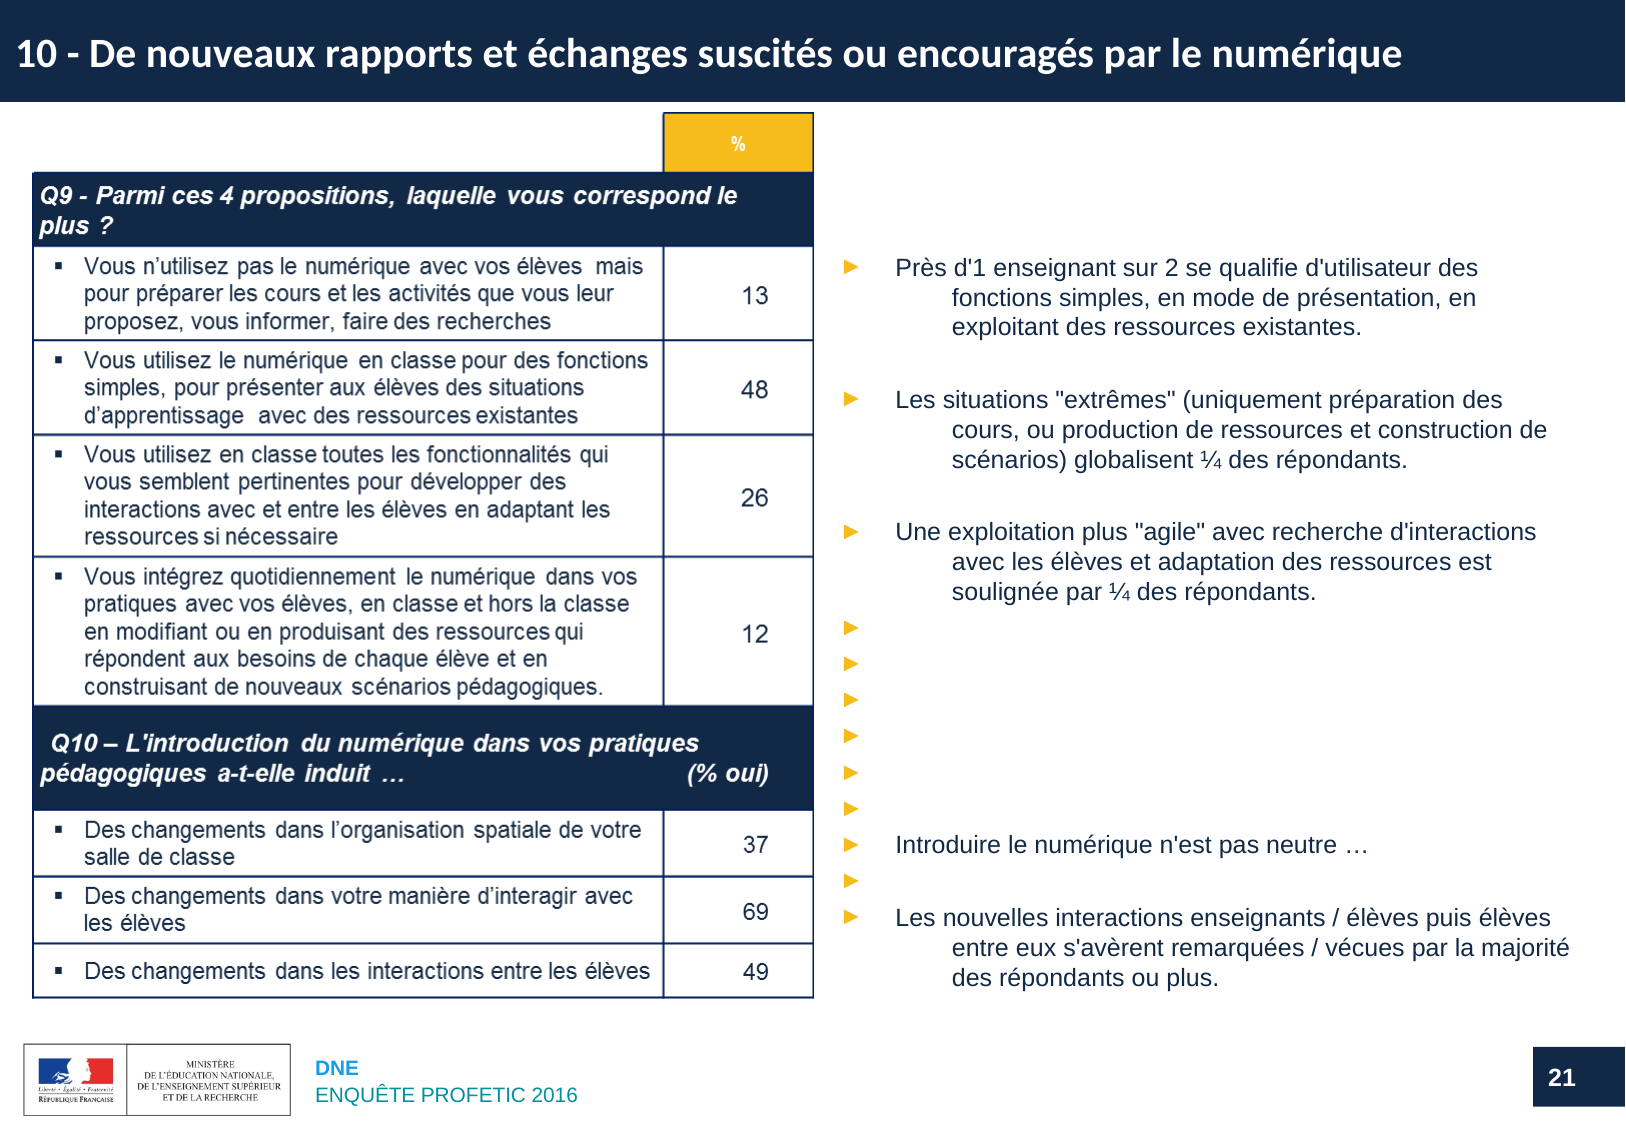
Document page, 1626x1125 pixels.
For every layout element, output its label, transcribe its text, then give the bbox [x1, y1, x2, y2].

picture [32, 112, 814, 1000]
list Près d'1 enseignant sur 2 se qualifie d'utilisateur des fonctions simples, en mode de présentation, en exploitant des ressources existantes. Les situations "extrêmes" (uniquement préparation des cours, ou production de ressources et construction de scénarios) globalisent ¼ des répondants. Une exploitation plus "agile" avec recherche d'interactions avec les élèves et adaptation des ressources est soulignée par ¼ des répondants. Introduire le numérique n'est pas neutre … Les nouvelles interactions enseignants / élèves puis élèves entre eux s'avèrent remarquées / vécues par la majorité des répondants ou plus. [824, 243, 1593, 1000]
title 10 - De nouveaux rapports et échanges suscités ou encouragés par le numérique [0, 0, 1625, 102]
text_box 21 [1533, 1046, 1625, 1107]
